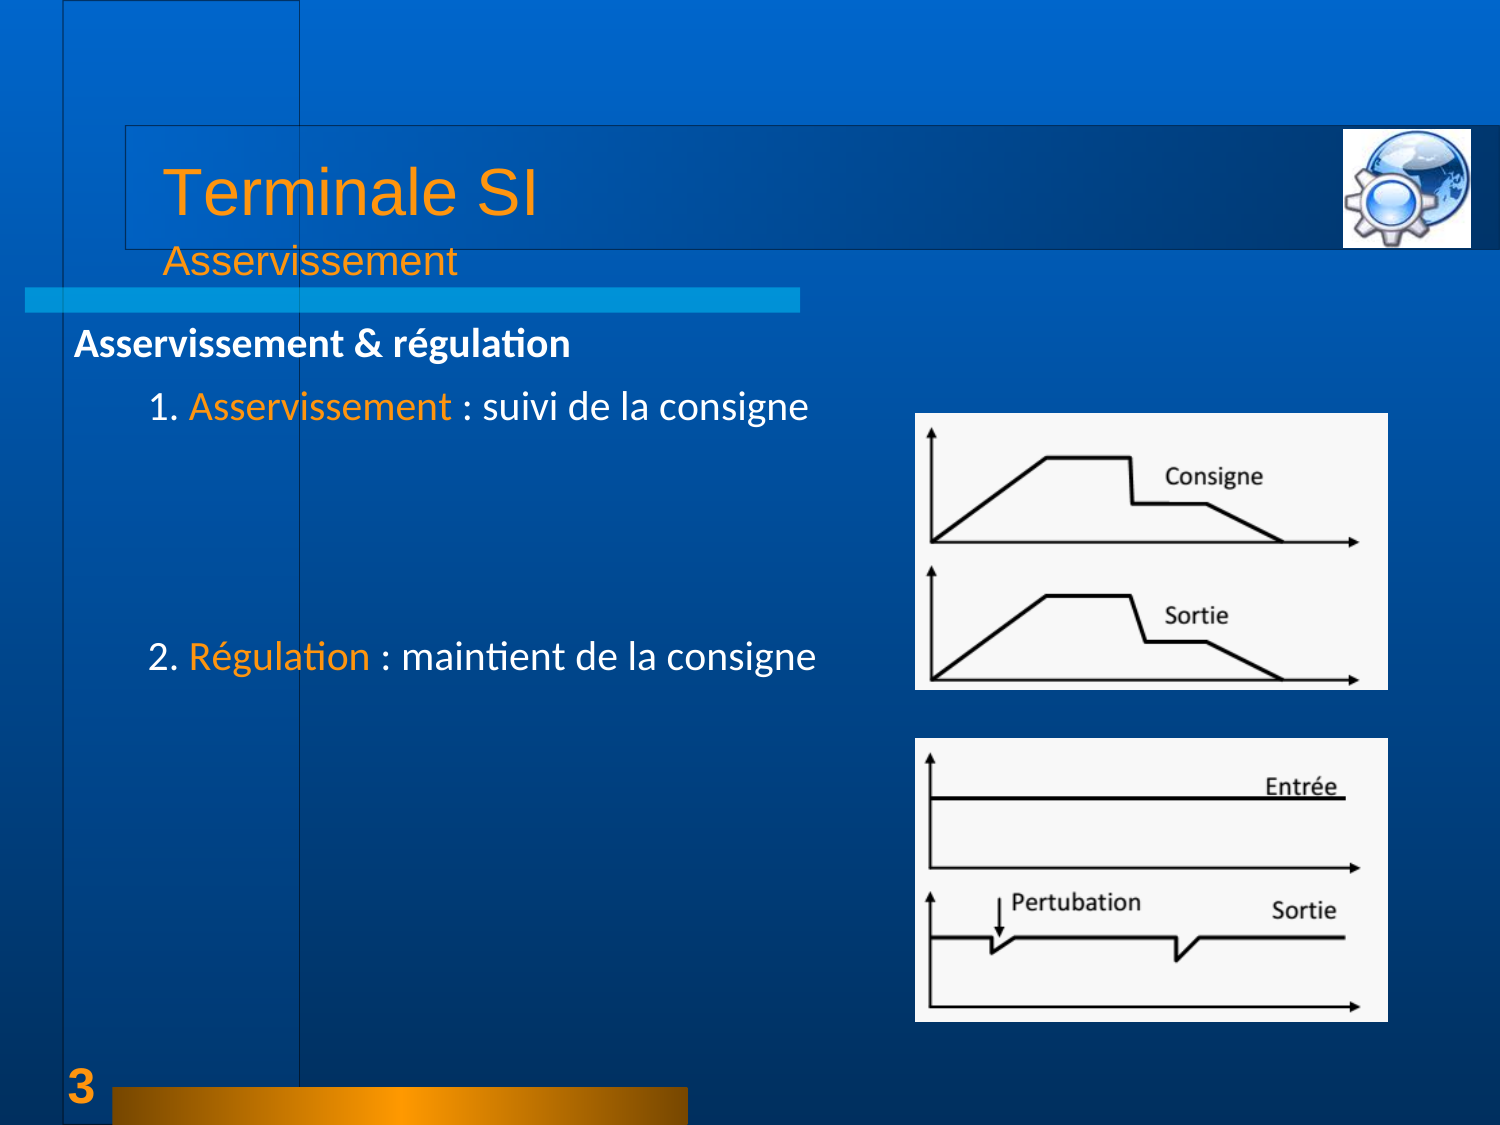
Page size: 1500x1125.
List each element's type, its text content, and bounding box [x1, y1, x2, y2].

picture [1343, 129, 1471, 248]
text_box Asservissement & régulation 1. Asservissement : suivi de la consigne 2. Régulation : maintient de la consigne [59, 319, 1418, 921]
picture [915, 413, 1388, 690]
picture [915, 738, 1388, 1022]
